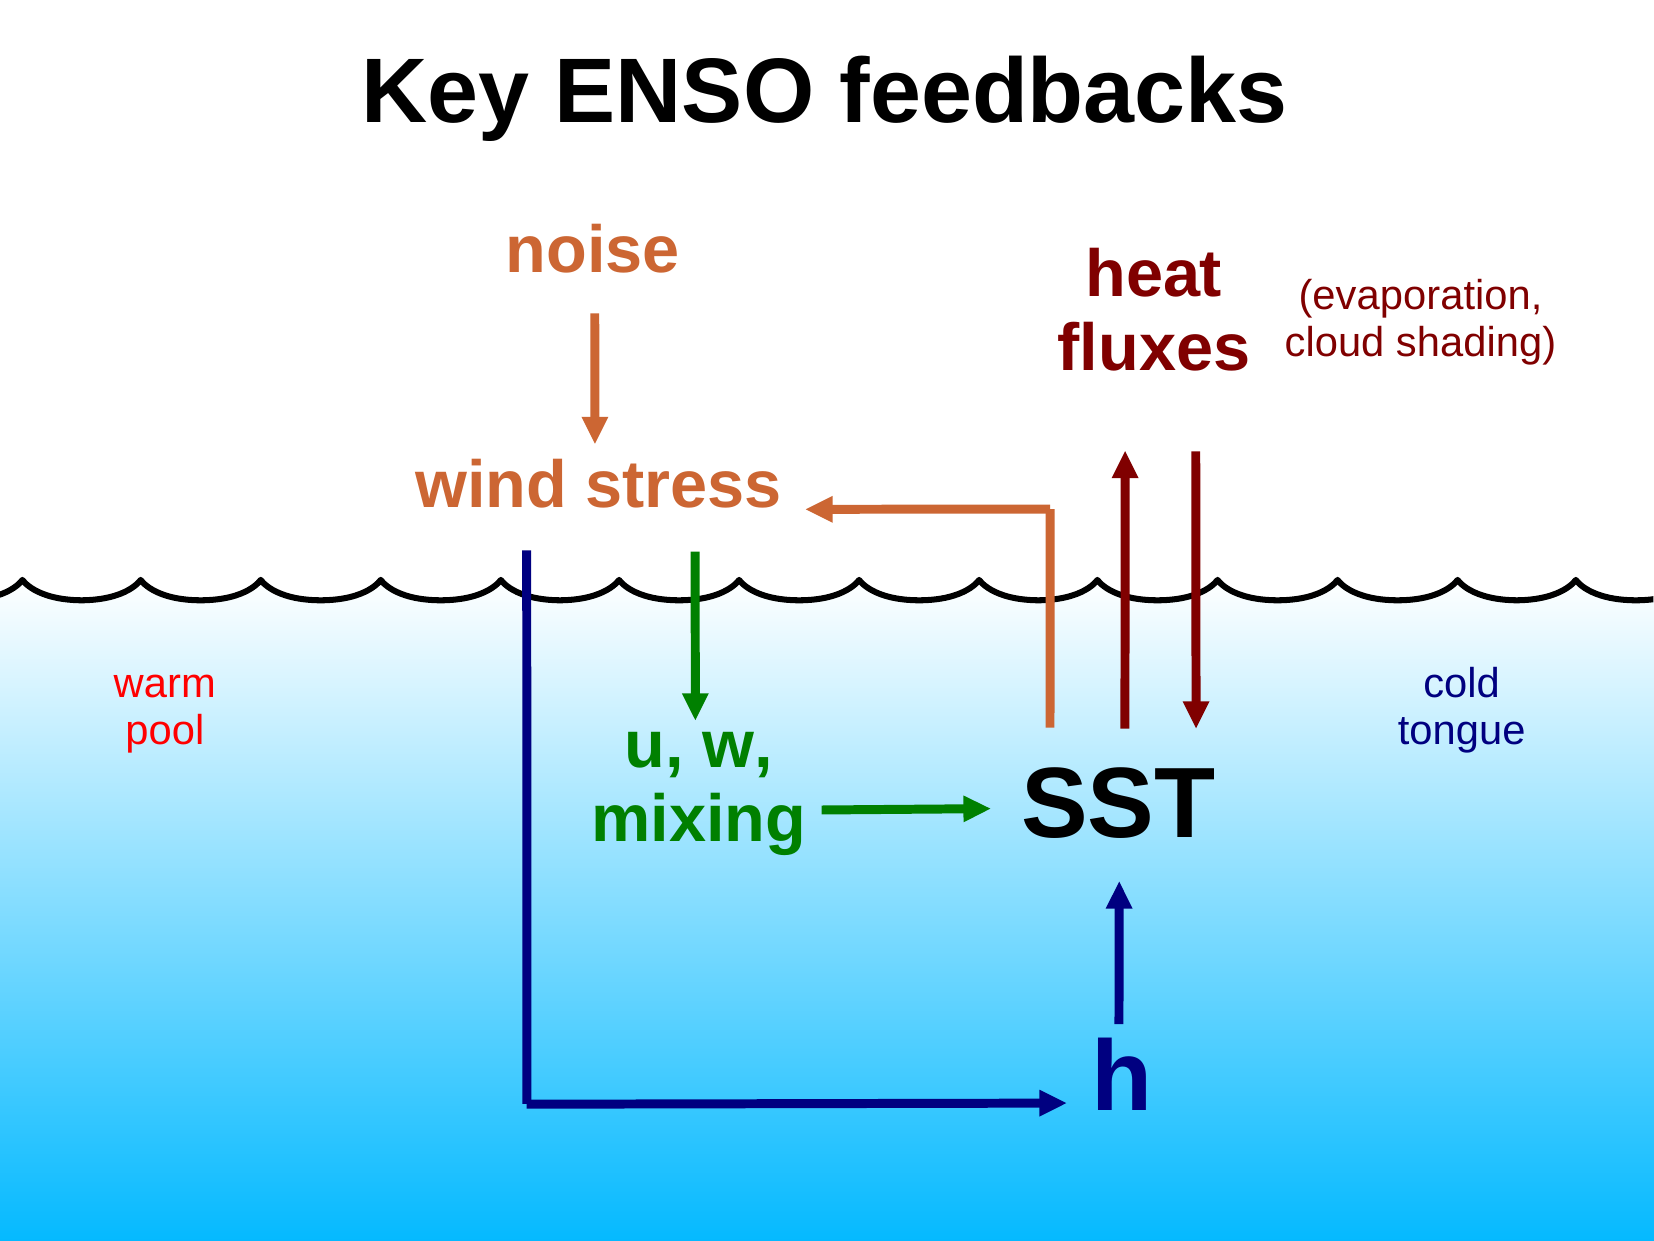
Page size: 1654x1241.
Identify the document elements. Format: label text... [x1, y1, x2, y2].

text_box Key ENSO feedbacks [37, 40, 1613, 144]
text_box warm pool [57, 653, 273, 751]
text_box SST [1021, 737, 1216, 858]
text_box (evaporation, cloud shading) [1284, 272, 1557, 366]
text_box h [1091, 1021, 1153, 1133]
text_box [0, 579, 1654, 1241]
text_box noise [505, 212, 680, 288]
text_box wind stress [415, 448, 783, 523]
text_box warm pool [131, 724, 143, 742]
text_box cold tongue [1354, 653, 1569, 751]
text_box u, w, mixing [591, 708, 807, 857]
text_box heat fluxes [1057, 236, 1251, 386]
